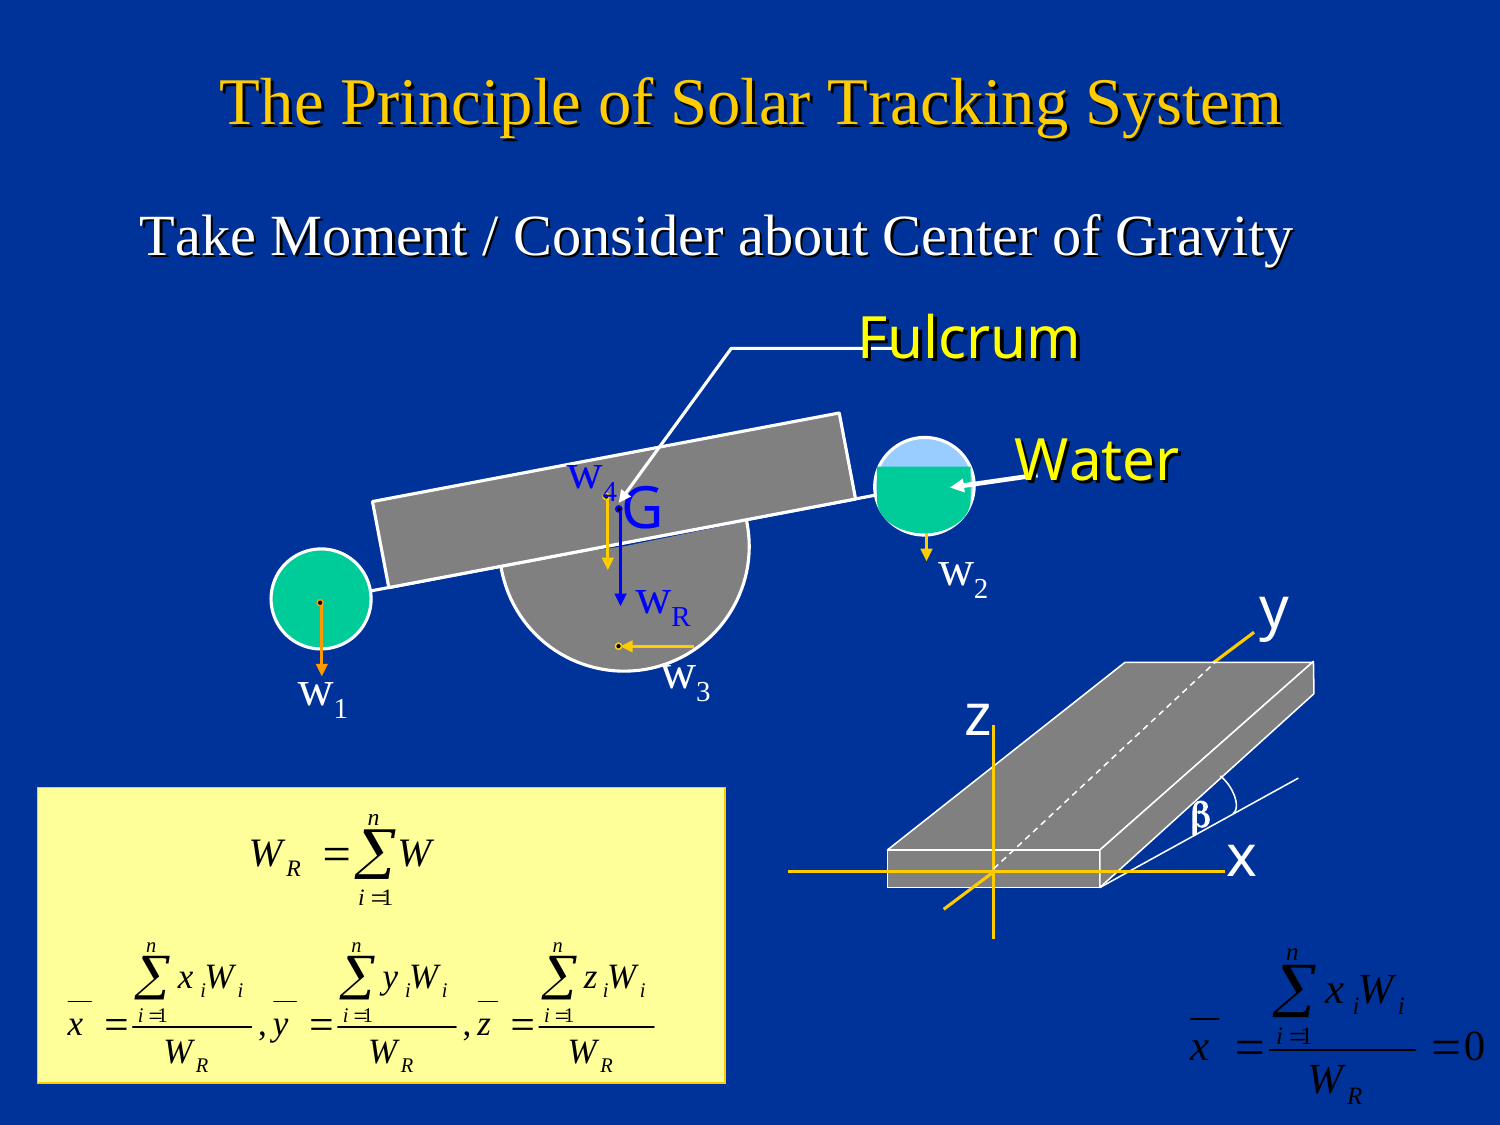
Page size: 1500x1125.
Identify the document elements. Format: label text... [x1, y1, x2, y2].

text_box [271, 548, 372, 648]
text_box z [949, 669, 1007, 755]
text_box Water [999, 414, 1195, 501]
text_box w3 [645, 630, 726, 715]
text_box [501, 549, 645, 672]
text_box w1 [282, 648, 363, 732]
text_box [633, 447, 656, 462]
text_box [887, 873, 988, 888]
text_box [37, 787, 726, 1083]
text_box [887, 767, 992, 870]
text_box [995, 661, 1314, 870]
text_box w4 [551, 430, 633, 515]
text_box [372, 467, 606, 588]
text_box Take Moment / Consider about Center of Gravity [125, 189, 1310, 275]
text_box x [1212, 810, 1273, 897]
text_box  [1175, 781, 1226, 843]
chart [1183, 932, 1495, 1115]
chart [62, 928, 663, 1081]
text_box [633, 640, 645, 645]
text_box [879, 437, 970, 466]
text_box Fulcrum [842, 292, 1097, 378]
chart [249, 798, 451, 914]
text_box y [1245, 562, 1305, 648]
text_box w2 [923, 527, 1004, 612]
text_box [622, 522, 750, 630]
text_box G [633, 462, 645, 479]
text_box [995, 873, 1116, 888]
text_box [977, 876, 992, 888]
text_box [971, 487, 975, 504]
text_box The Principle of Solar Tracking System [84, 49, 1420, 146]
text_box G [609, 462, 680, 549]
text_box [652, 412, 856, 533]
text_box wR [620, 555, 706, 640]
